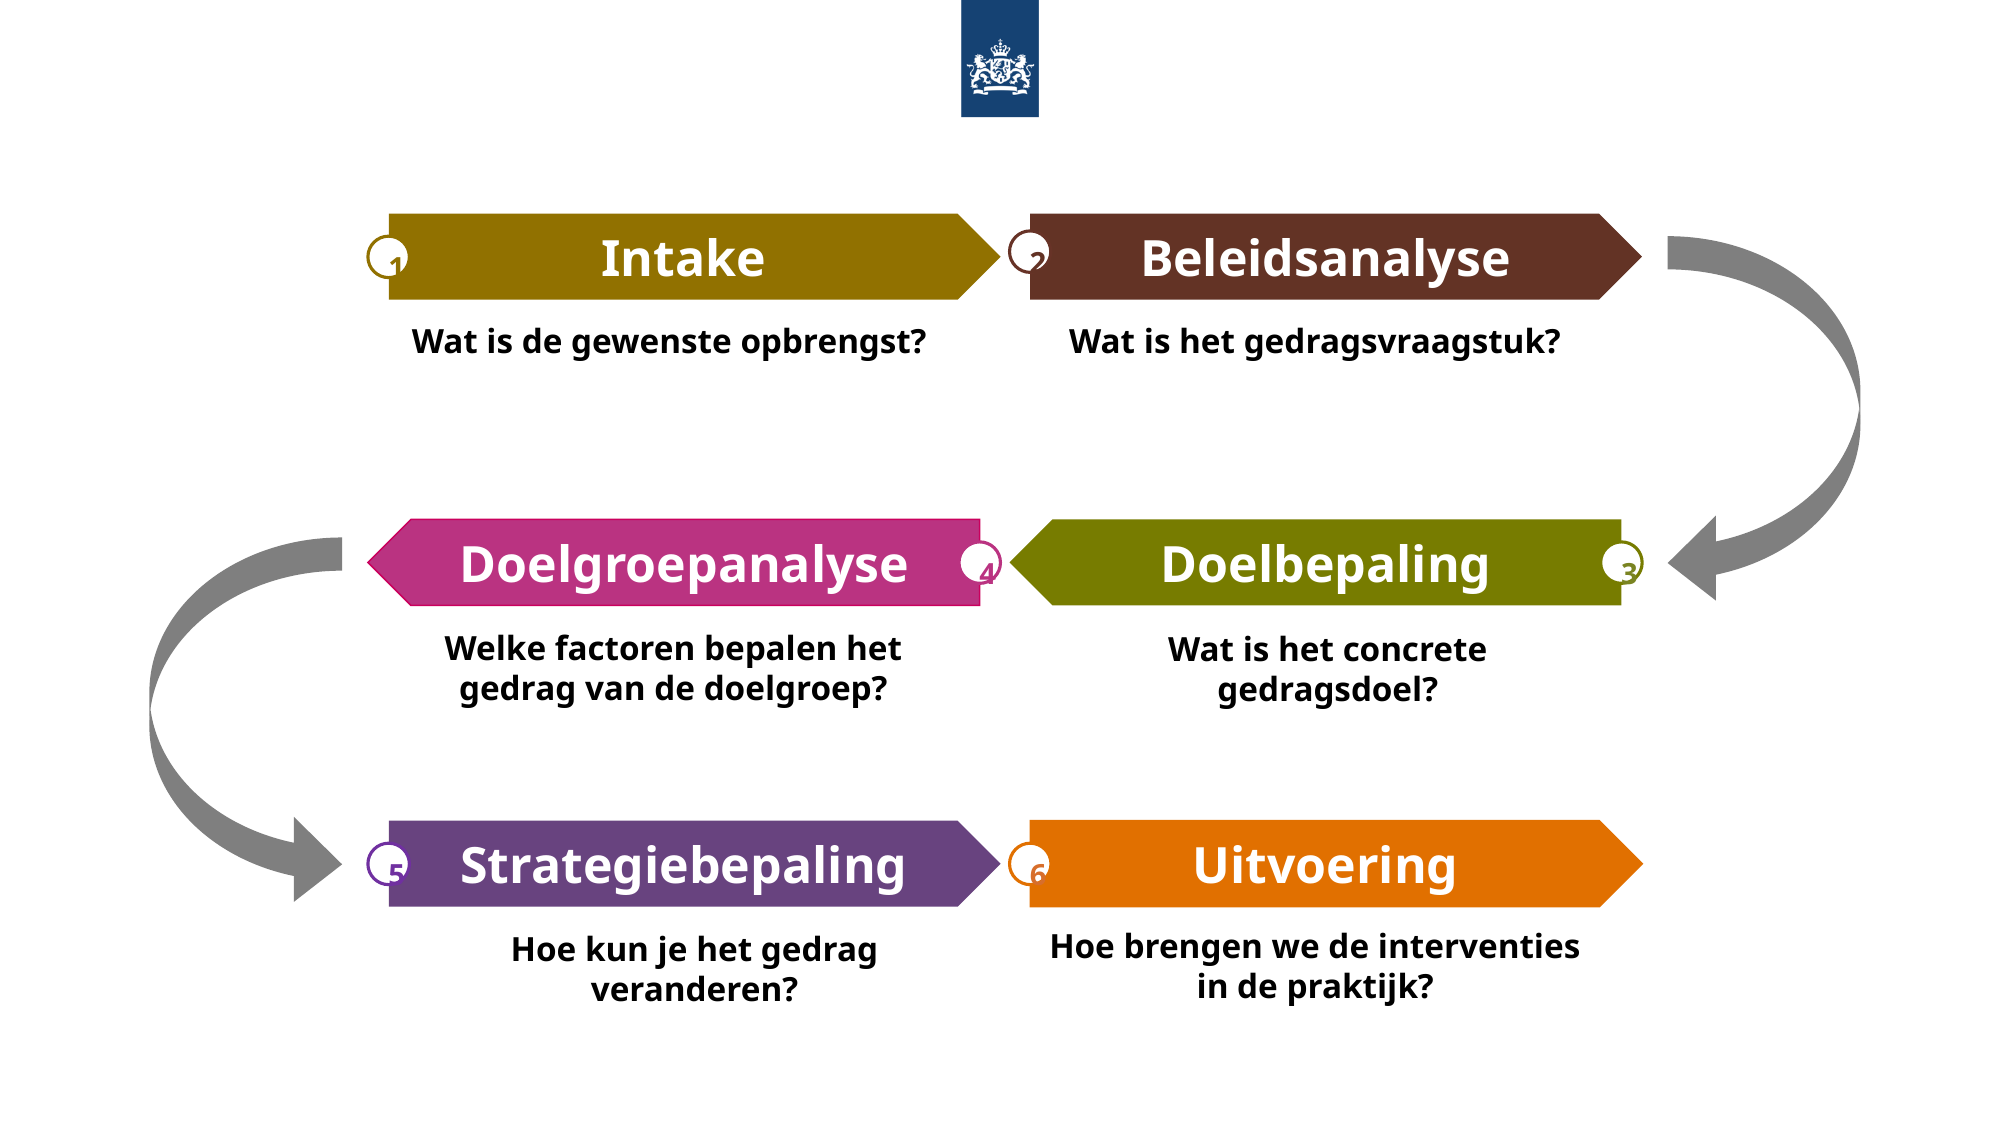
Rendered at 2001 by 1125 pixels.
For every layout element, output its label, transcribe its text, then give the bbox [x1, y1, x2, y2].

text_box Doelgroepanalyse [367, 519, 980, 606]
text_box 6 [1009, 843, 1052, 885]
text_box Hoe brengen we de interventies in de praktijk? [1030, 918, 1601, 1015]
text_box Wat is het gedragsvraagstuk? [1030, 312, 1601, 369]
text_box 6 [1034, 875, 1040, 882]
text_box Doelbepaling [1009, 519, 1622, 606]
text_box [1667, 236, 1861, 601]
text_box Wat is de gewenste opbrengst? [388, 312, 960, 369]
text_box 3 [1600, 541, 1643, 584]
text_box Wat is het concrete gedragsdoel? [1042, 620, 1614, 676]
text_box Beleidsanalyse [1030, 213, 1642, 300]
text_box 2 [1009, 230, 1051, 273]
text_box 1 [367, 236, 410, 278]
text_box Intake [388, 213, 1001, 300]
text_box Hoe kun je het gedrag veranderen? [409, 920, 980, 1017]
text_box Uitvoering [1030, 820, 1643, 907]
text_box Welke factoren bepalen het gedrag van de doelgroep? [388, 619, 959, 716]
text_box [149, 537, 343, 902]
text_box 5 [367, 843, 410, 885]
text_box Strategiebepaling [388, 820, 1001, 907]
text_box 4 [958, 541, 1001, 584]
